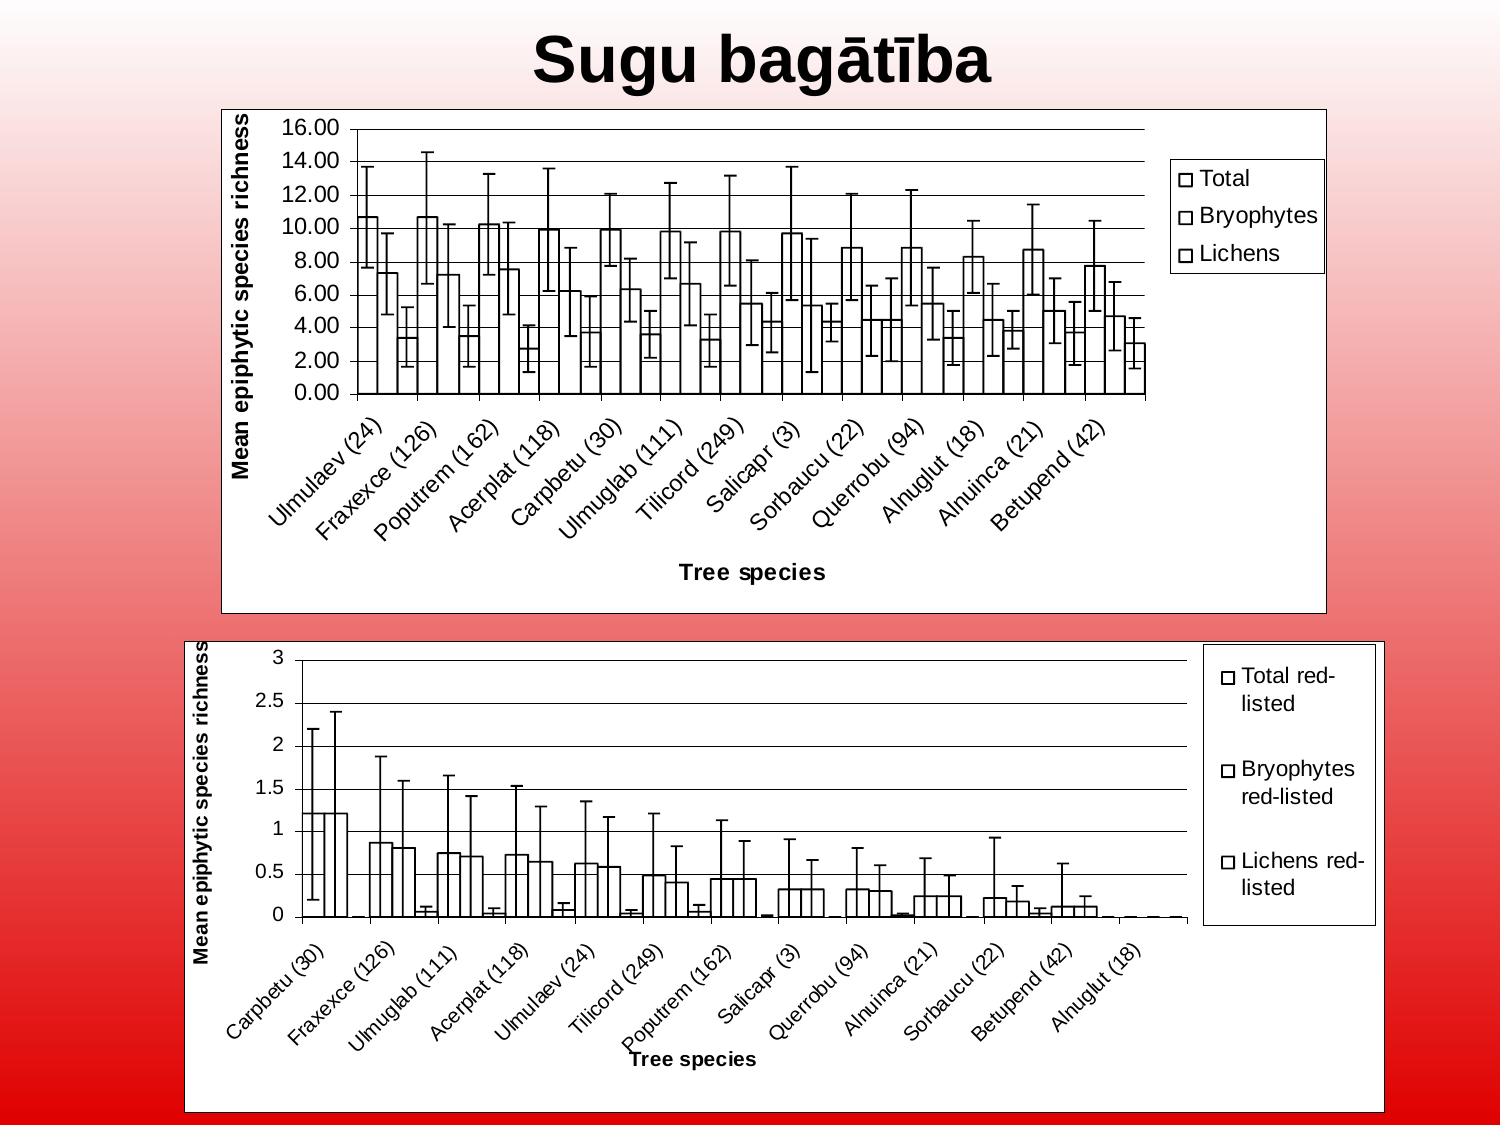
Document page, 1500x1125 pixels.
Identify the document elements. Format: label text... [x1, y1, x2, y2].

picture [174, 632, 1396, 1125]
picture [212, 99, 1338, 627]
title Sugu bagātība [125, 0, 1401, 113]
